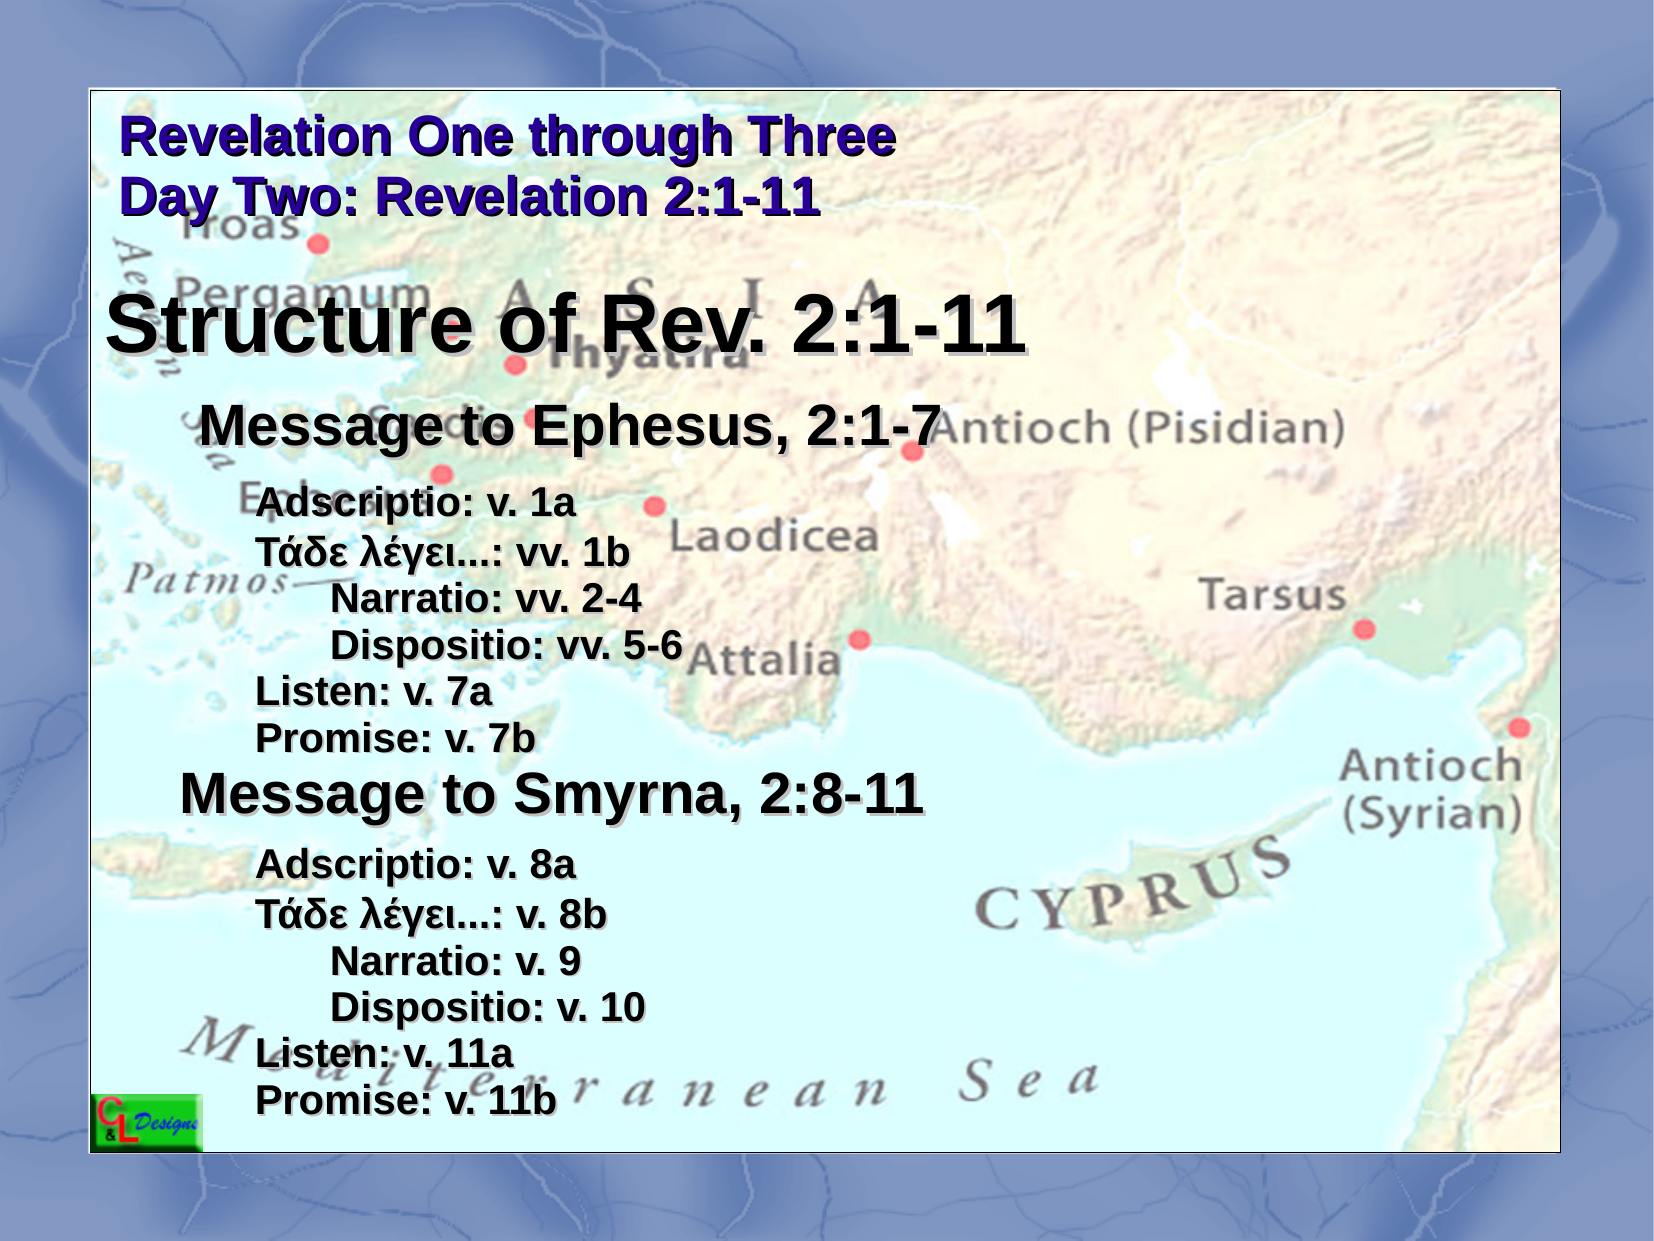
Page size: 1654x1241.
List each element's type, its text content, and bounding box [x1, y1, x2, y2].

text_box Structure of Rev. 2:1-11 Message to Ephesus, 2:1-7 Adscriptio: v. 1a Τάδε λέγει...: vv. 1b Narratio: vv. 2-4 Dispositio: vv. 5-6 Listen: v. 7a Promise: v. 7b Message to Smyrna, 2:8-11 Adscriptio: v. 8a Τάδε λέγει...: v. 8b Narratio: v. 9 Dispositio: v. 10 Listen: v. 11a Promise: v. 11b [90, 270, 1561, 1212]
picture [0, 0, 1654, 1241]
text_box [105, 233, 1546, 270]
title Revelation One through Three Day Two: Revelation 2:1-11 [118, 90, 1536, 233]
